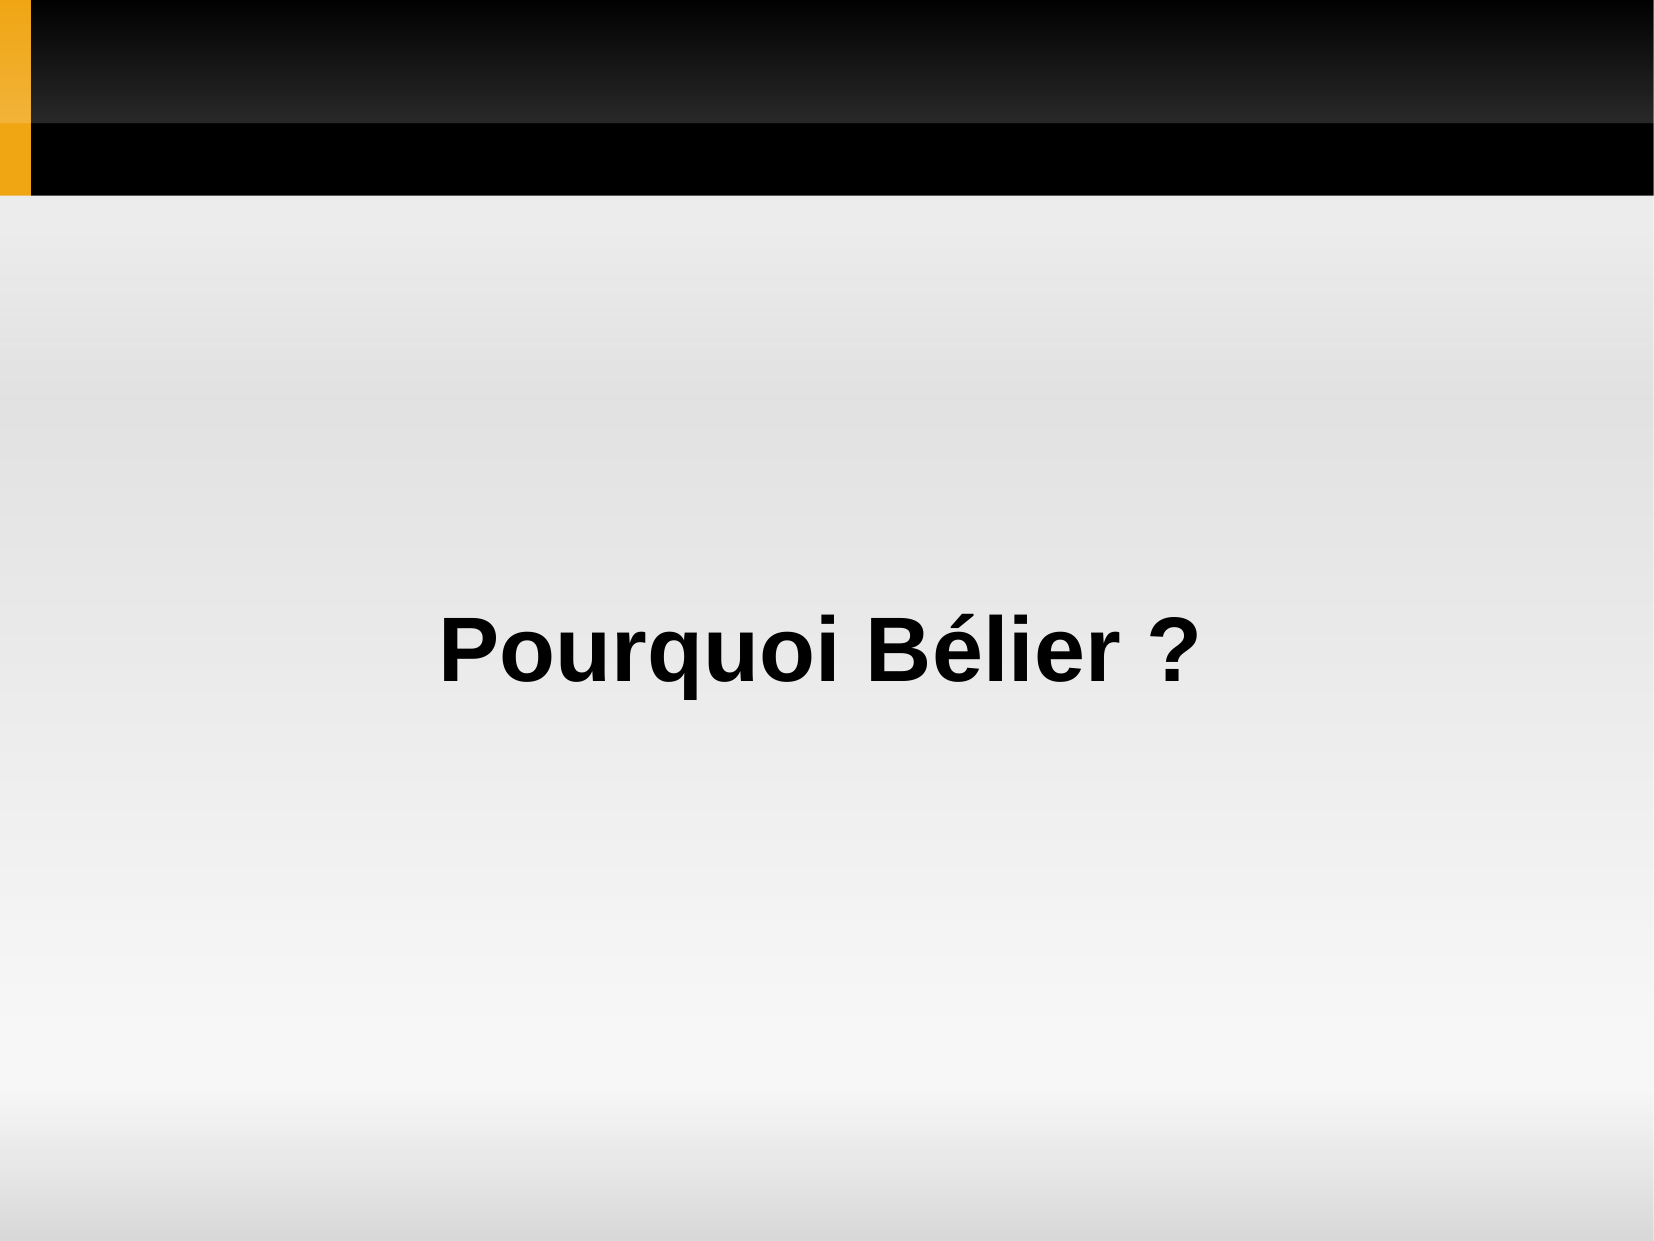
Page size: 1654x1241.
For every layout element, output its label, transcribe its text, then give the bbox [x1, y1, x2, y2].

title Pourquoi Bélier ? [76, 545, 1565, 754]
picture [0, 0, 1654, 1241]
